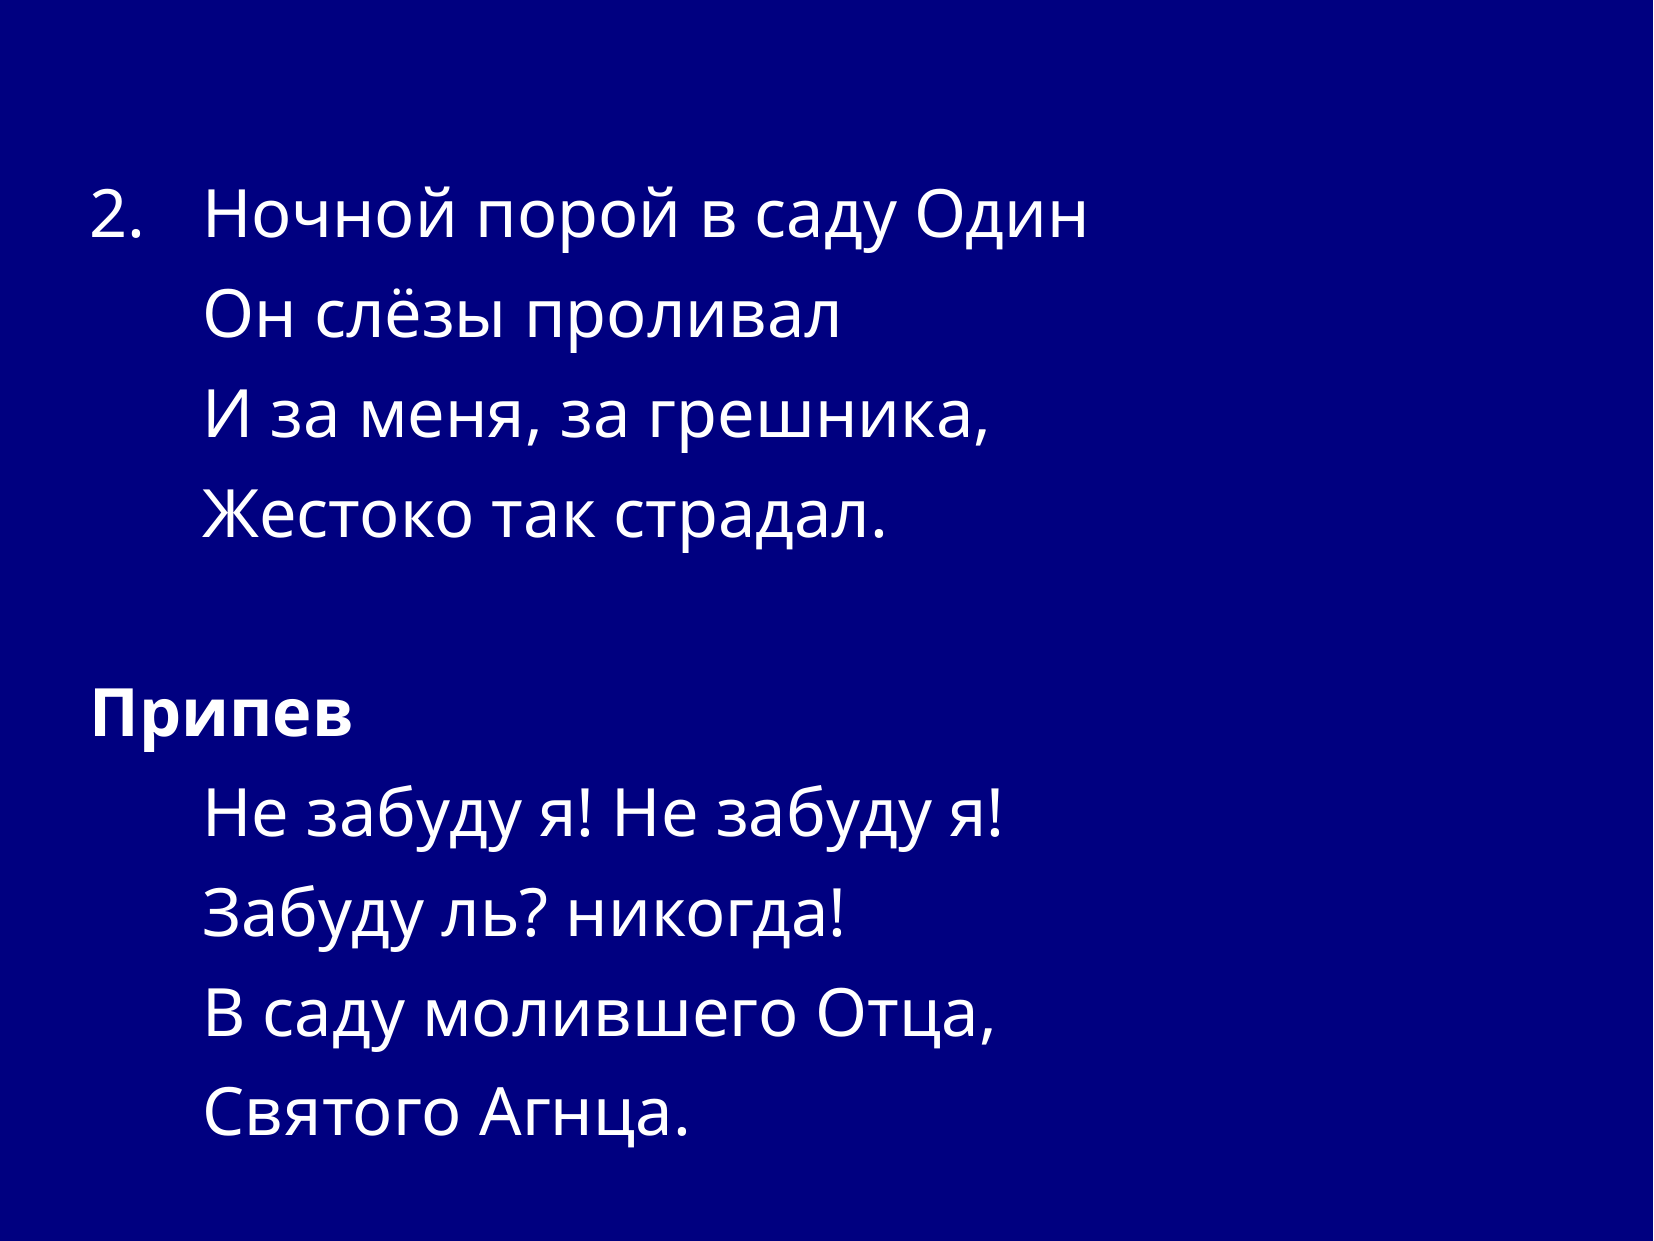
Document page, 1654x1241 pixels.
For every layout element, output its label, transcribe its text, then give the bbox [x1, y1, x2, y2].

text_box 2. Ночной порой в саду Один Он слёзы проливал И за меня, за грешника, Жестоко так страдал. Припев Не забуду я! Не забуду я! Забуду ль? никогда! В саду молившего Отца, Святого Агнца. [75, 150, 1576, 1163]
